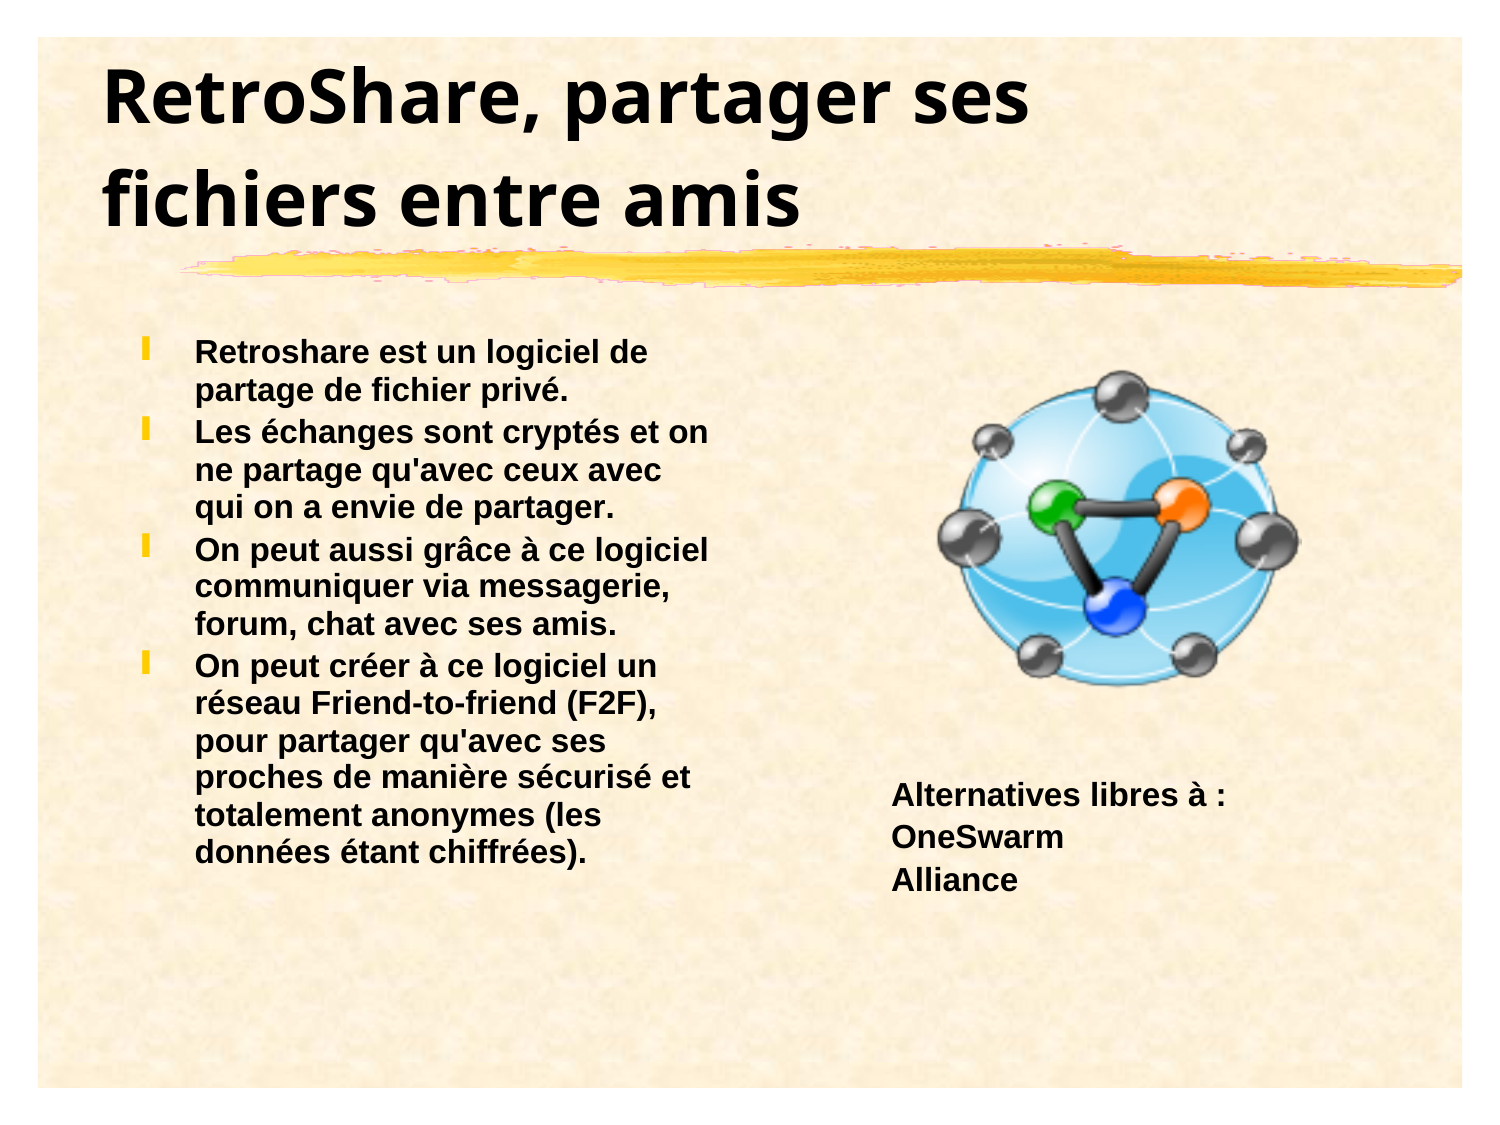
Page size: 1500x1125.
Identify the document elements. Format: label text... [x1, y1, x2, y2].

picture [37, 37, 1463, 1088]
list Retroshare est un logiciel de partage de fichier privé. Les échanges sont cryptés et on ne partage qu'avec ceux avec qui on a envie de partager. On peut aussi grâce à ce logiciel communiquer via messagerie, forum, chat avec ses amis. On peut créer à ce logiciel un réseau Friend-to-friend (F2F), pour partager qu'avec ses proches de manière sécurisé et totalement anonymes (les données étant chiffrées). [109, 326, 731, 1064]
list Alternatives libres à : OneSwarm Alliance [805, 768, 1428, 947]
title RetroShare, partager ses fichiers entre amis [101, 39, 1312, 253]
